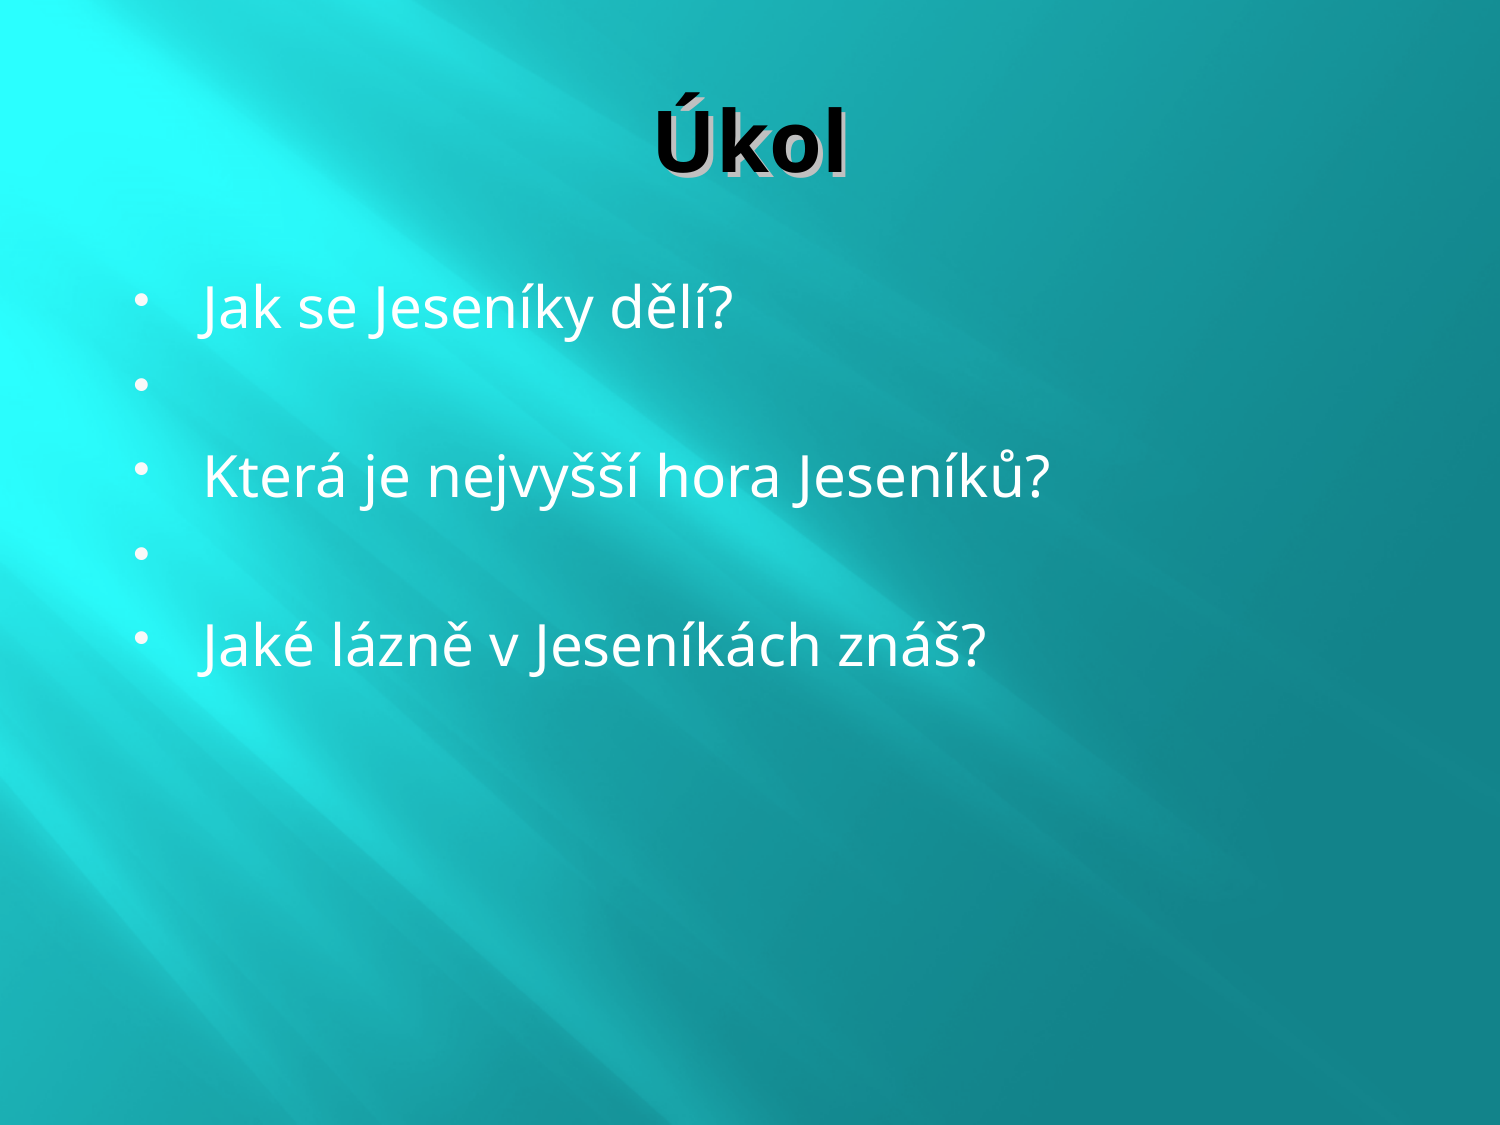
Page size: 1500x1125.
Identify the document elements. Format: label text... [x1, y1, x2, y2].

title Úkol [75, 45, 1426, 233]
list Jak se Jeseníky dělí? Která je nejvyšší hora Jeseníků? Jaké lázně v Jeseníkách znáš? [75, 262, 1426, 1036]
